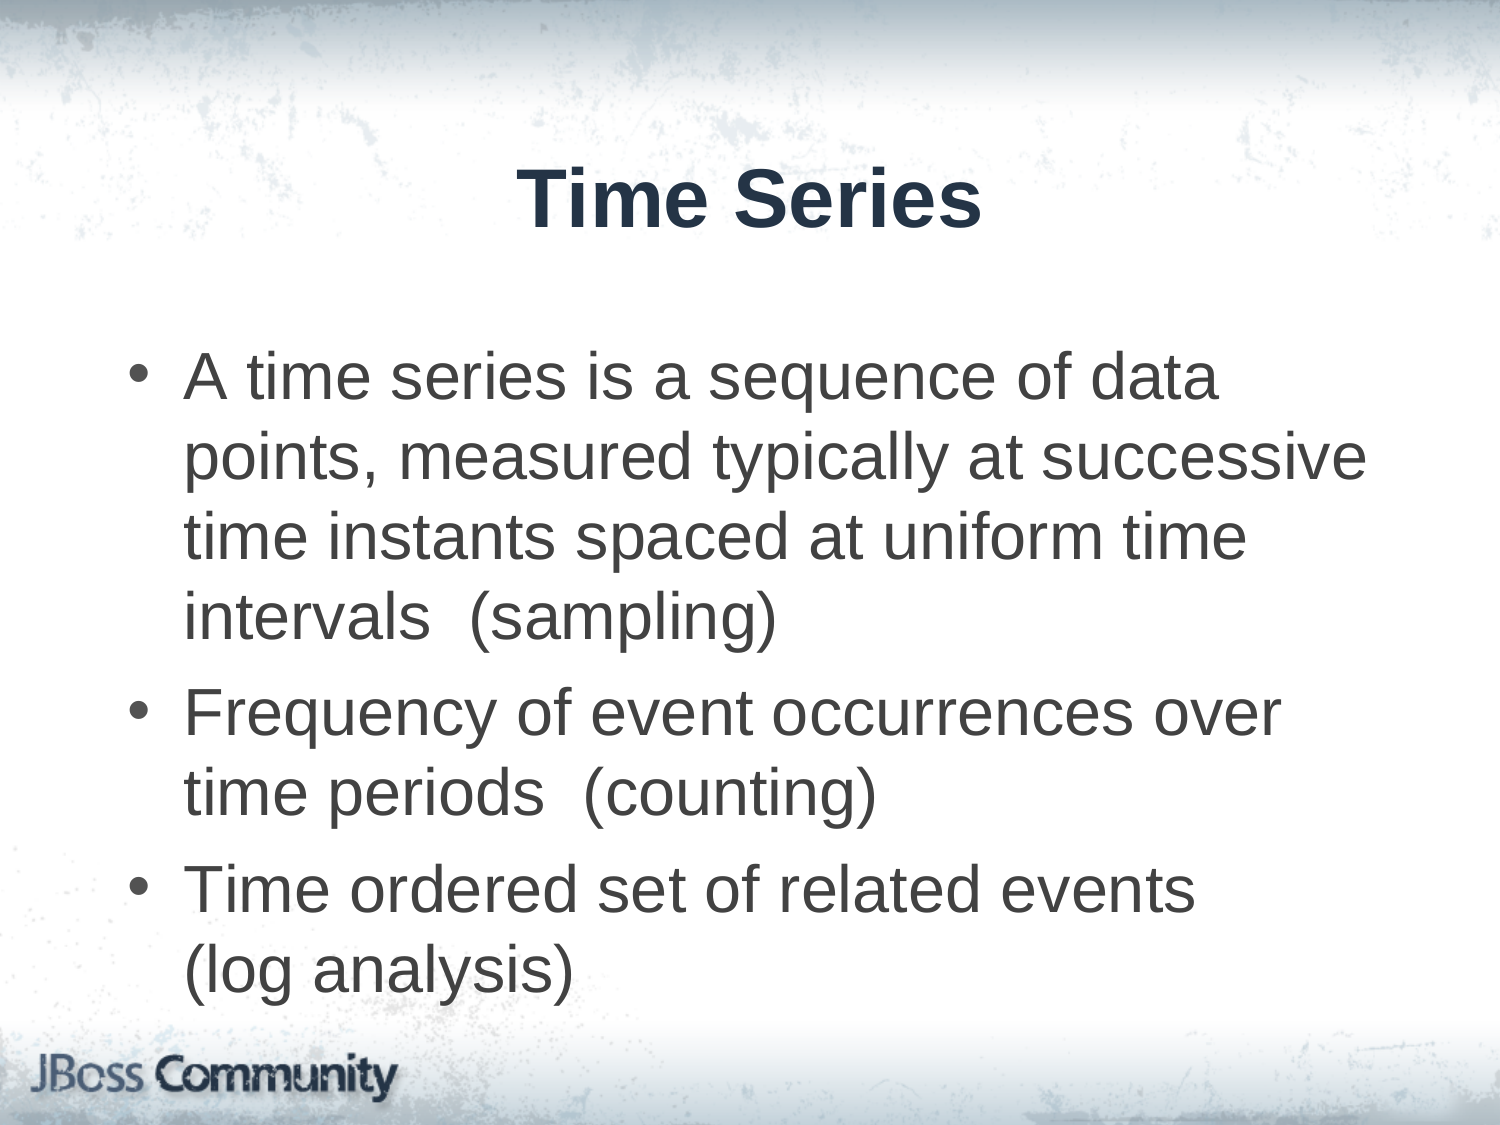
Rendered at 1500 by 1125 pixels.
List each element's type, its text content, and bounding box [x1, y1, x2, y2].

list A time series is a sequence of data points, measured typically at successive time instants spaced at uniform time intervals (sampling) Frequency of event occurrences over time periods (counting) Time ordered set of related events (log analysis) [112, 324, 1388, 1014]
title Time Series [112, 68, 1388, 320]
picture [0, 0, 1500, 1125]
